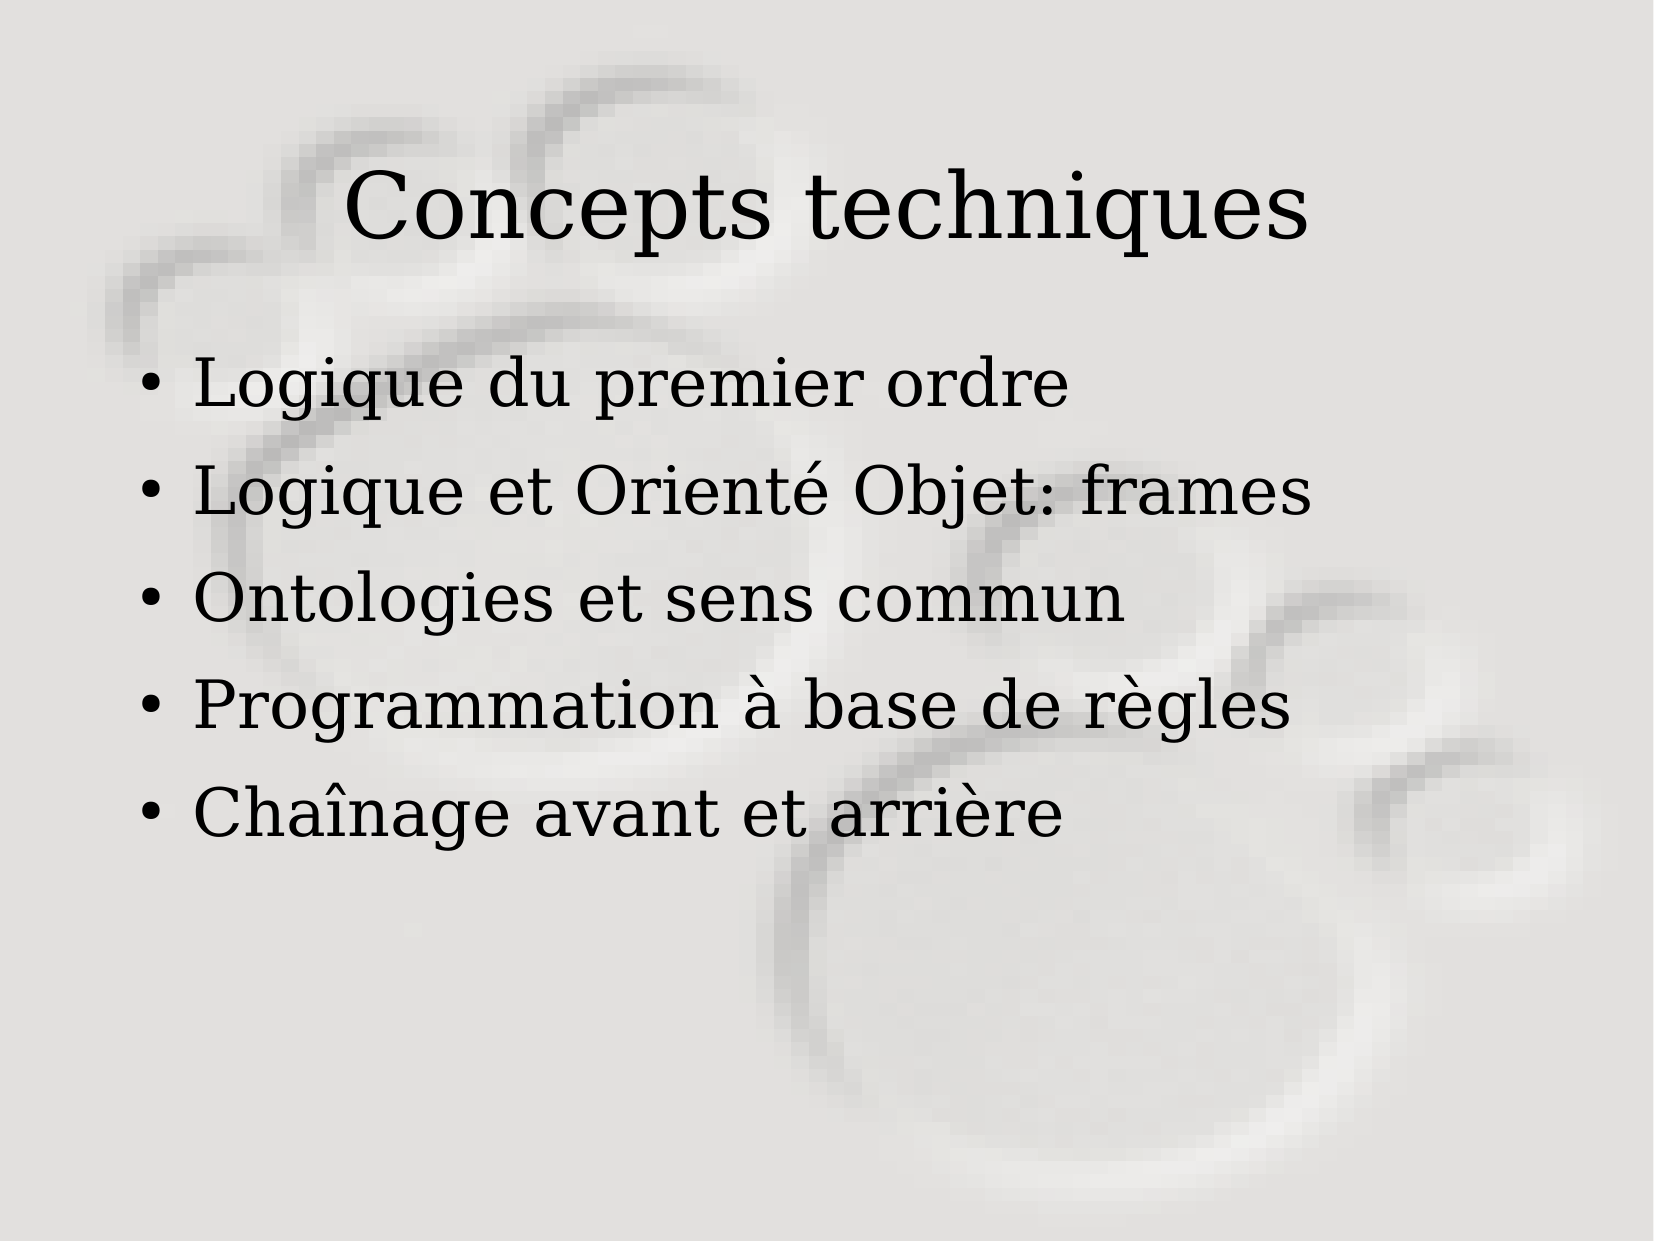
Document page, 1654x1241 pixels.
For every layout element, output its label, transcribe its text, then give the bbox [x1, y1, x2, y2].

picture [0, 0, 1654, 1241]
title Concepts techniques [121, 102, 1534, 311]
list Logique du premier ordre Logique et Orienté Objet: frames Ontologies et sens commun Programmation à base de règles Chaînage avant et arrière [121, 344, 1534, 1127]
